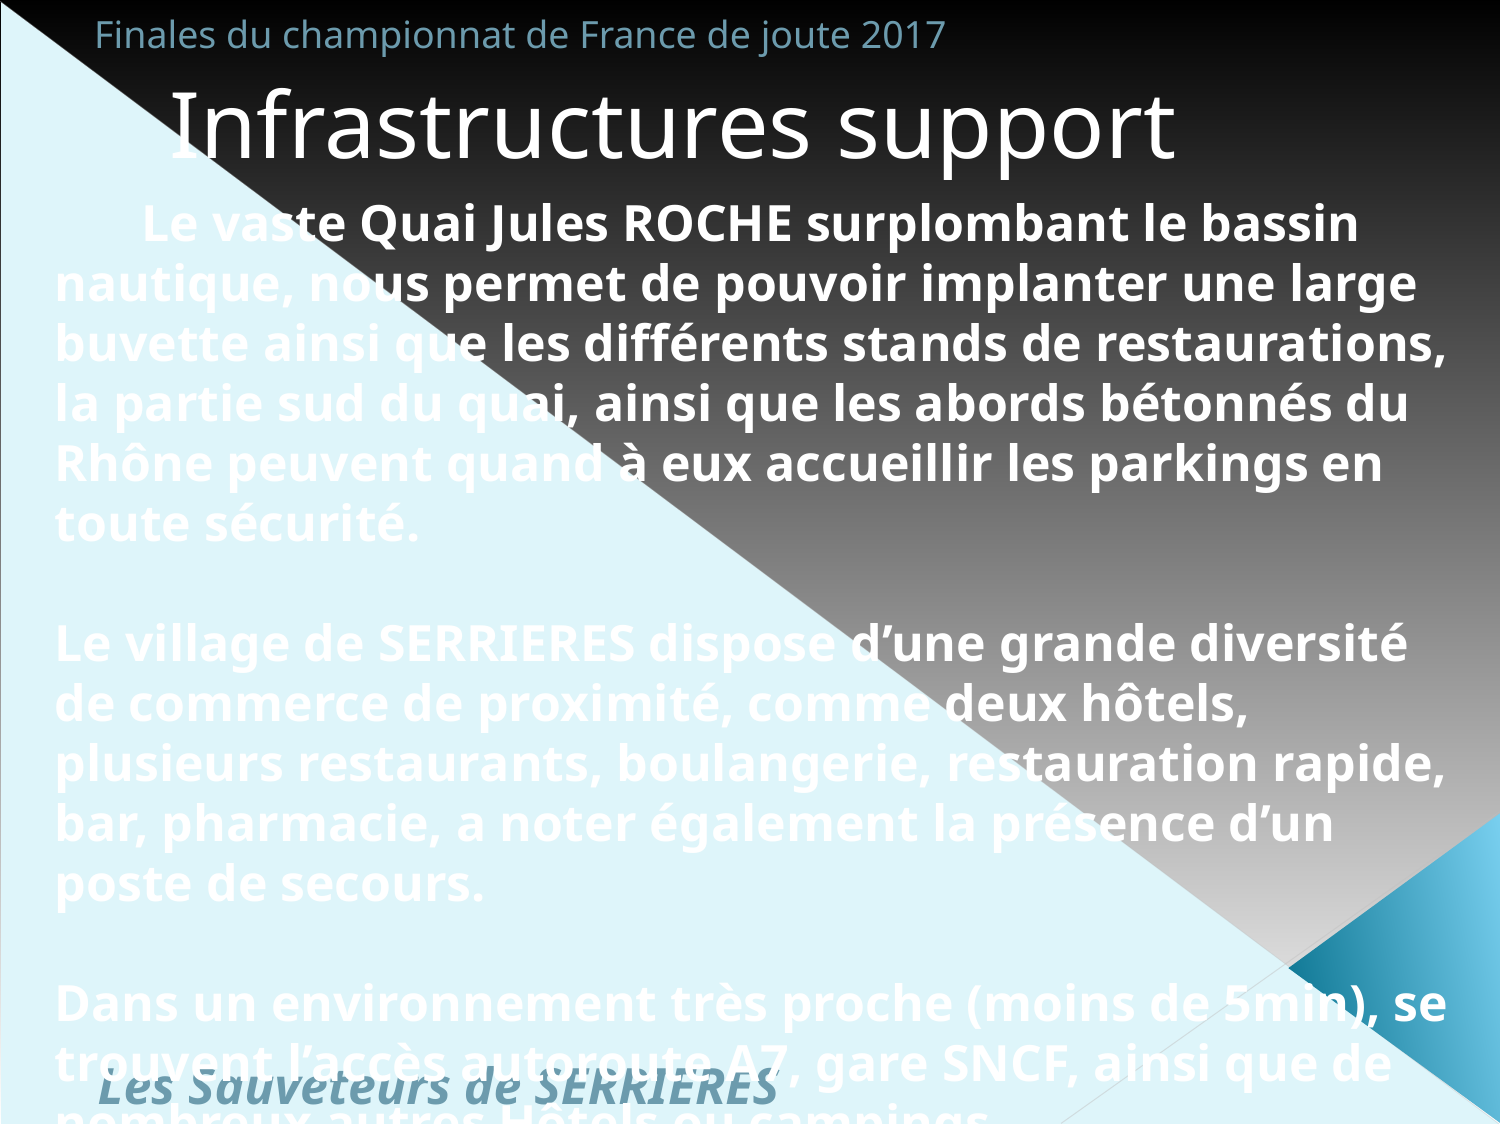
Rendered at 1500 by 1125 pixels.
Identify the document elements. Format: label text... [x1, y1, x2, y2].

text_box Infrastructures support [74, 89, 1425, 184]
title Finales du championnat de France de joute 2017 [0, 3, 1465, 70]
text_box Le vaste Quai Jules ROCHE surplombant le bassin nautique, nous permet de pouvoir implanter une large buvette ainsi que les différents stands de restaurations, la partie sud du quai, ainsi que les abords bétonnés du Rhône peuvent quand à eux accueillir les parkings en toute sécurité. Le village de SERRIERES dispose d’une grande diversité de commerce de proximité, comme deux hôtels, plusieurs restaurants, boulangerie, restauration rapide, bar, pharmacie, a noter également la présence d’un poste de secours. Dans un environnement très proche (moins de 5min), se trouvent l’accès autoroute A7, gare SNCF, ainsi que de nombreux autres Hôtels ou campings. [29, 184, 1471, 1012]
subtitle Les Sauveteurs de SERRIERES [3, 1046, 1326, 1118]
